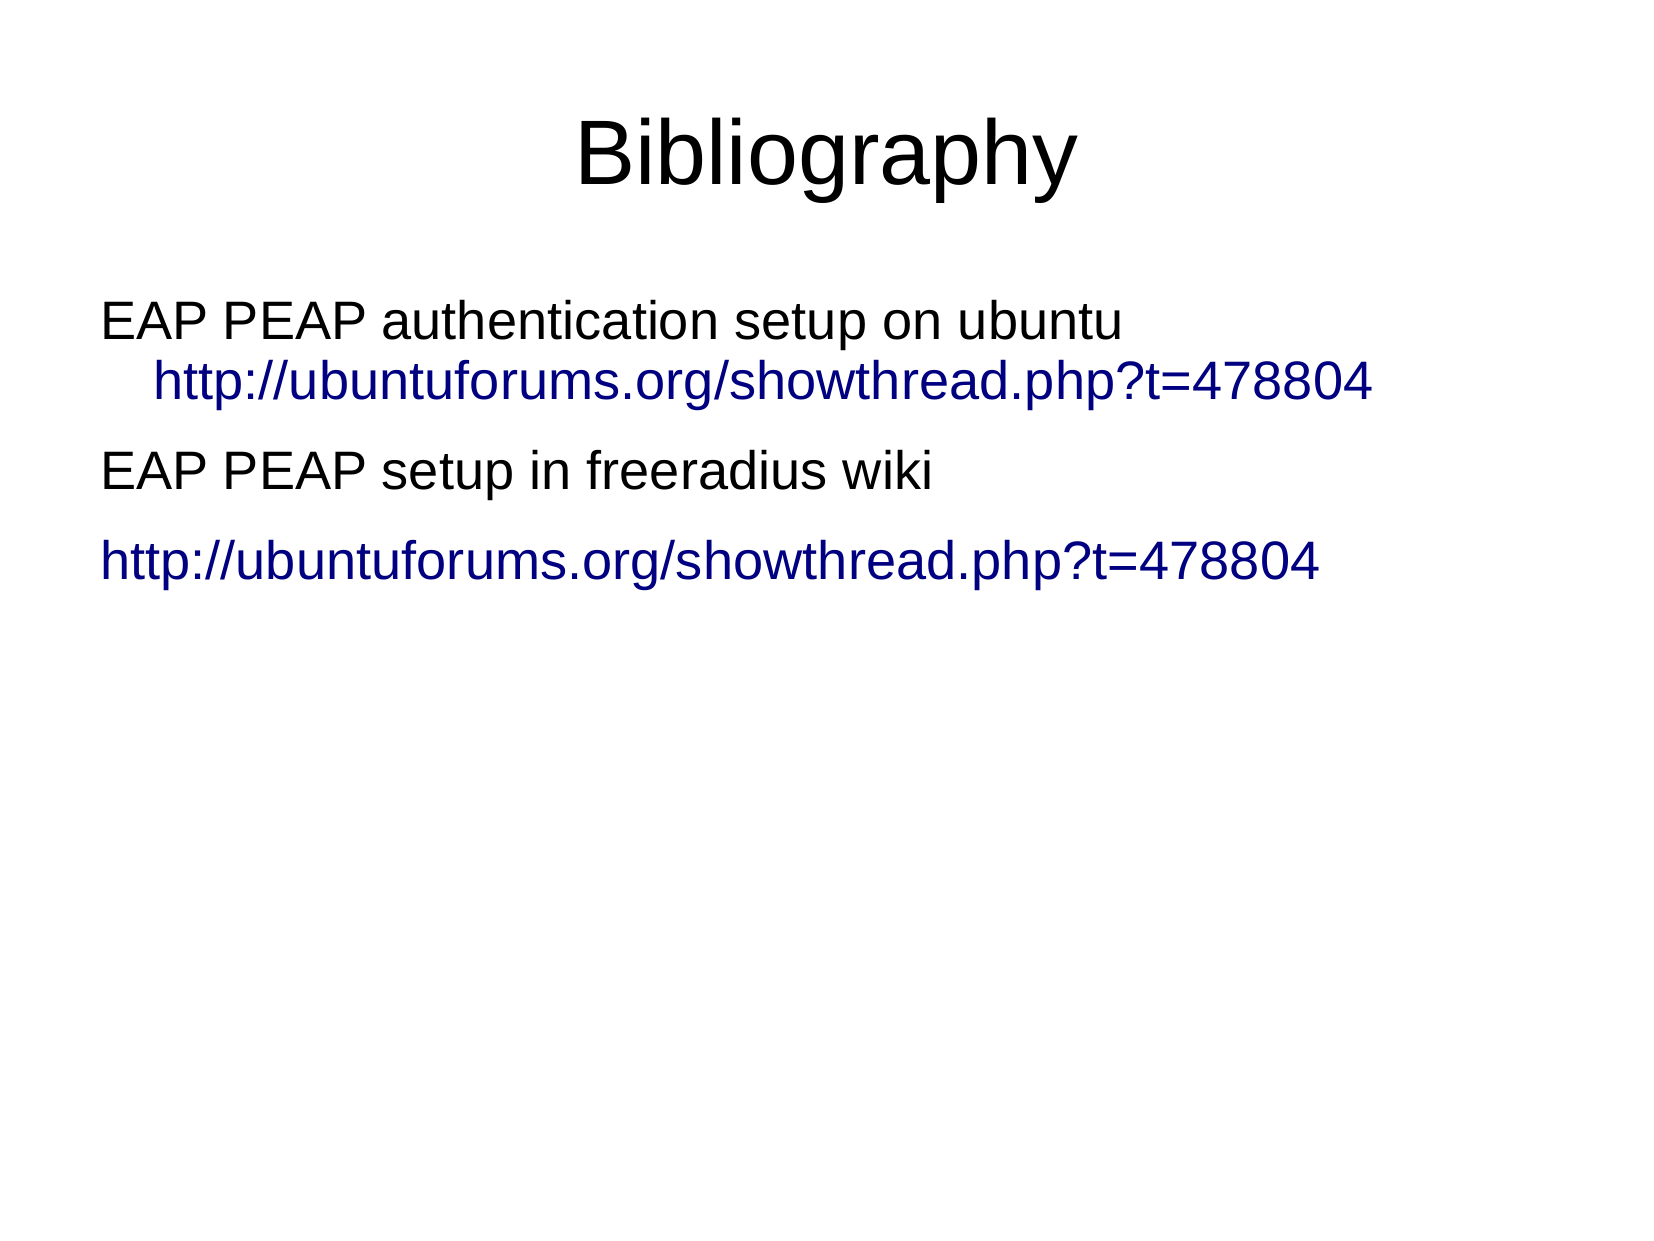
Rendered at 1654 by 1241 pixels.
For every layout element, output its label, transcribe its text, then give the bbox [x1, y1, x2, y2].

list EAP PEAP authentication setup on ubuntu http://ubuntuforums.org/showthread.php?t=478804 EAP PEAP setup in freeradius wiki http://ubuntuforums.org/showthread.php?t=478804 [82, 290, 1571, 1094]
title Bibliography [82, 49, 1571, 257]
